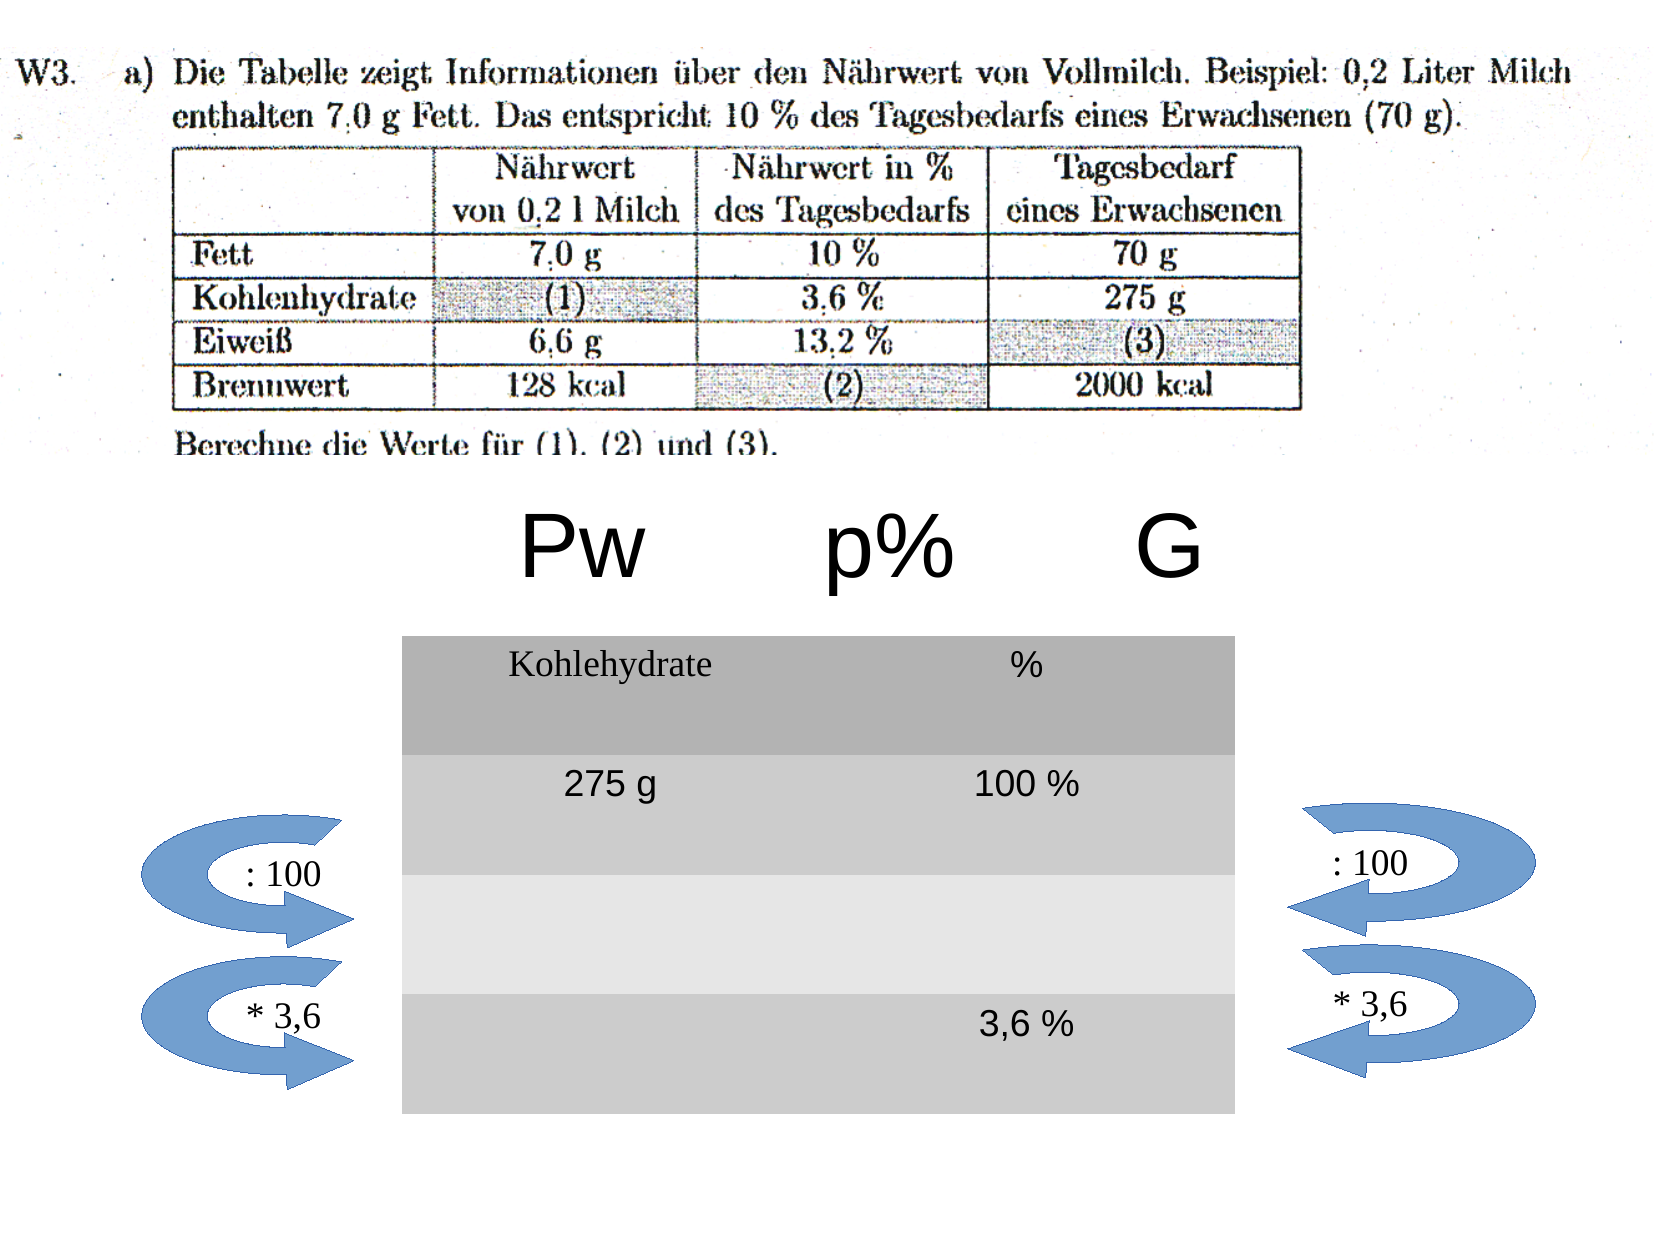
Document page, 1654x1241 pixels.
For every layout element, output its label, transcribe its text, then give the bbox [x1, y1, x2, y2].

text_box : 100 [1287, 803, 1536, 937]
table_cell 100 % [819, 755, 1235, 875]
table_header % [819, 636, 1235, 755]
table_cell 275 g [402, 755, 819, 875]
table_header Kohlehydrate [402, 636, 819, 755]
text_box * 3,6 [141, 956, 354, 1090]
text_box * 3,6 [1287, 944, 1536, 1078]
picture [0, 47, 1654, 455]
text_box : 100 [141, 814, 354, 948]
title Pw p% G [425, 442, 1300, 650]
table_cell [819, 875, 1235, 994]
table_cell [402, 875, 819, 994]
table_cell [402, 994, 819, 1114]
table_cell 3,6 % [819, 994, 1235, 1114]
